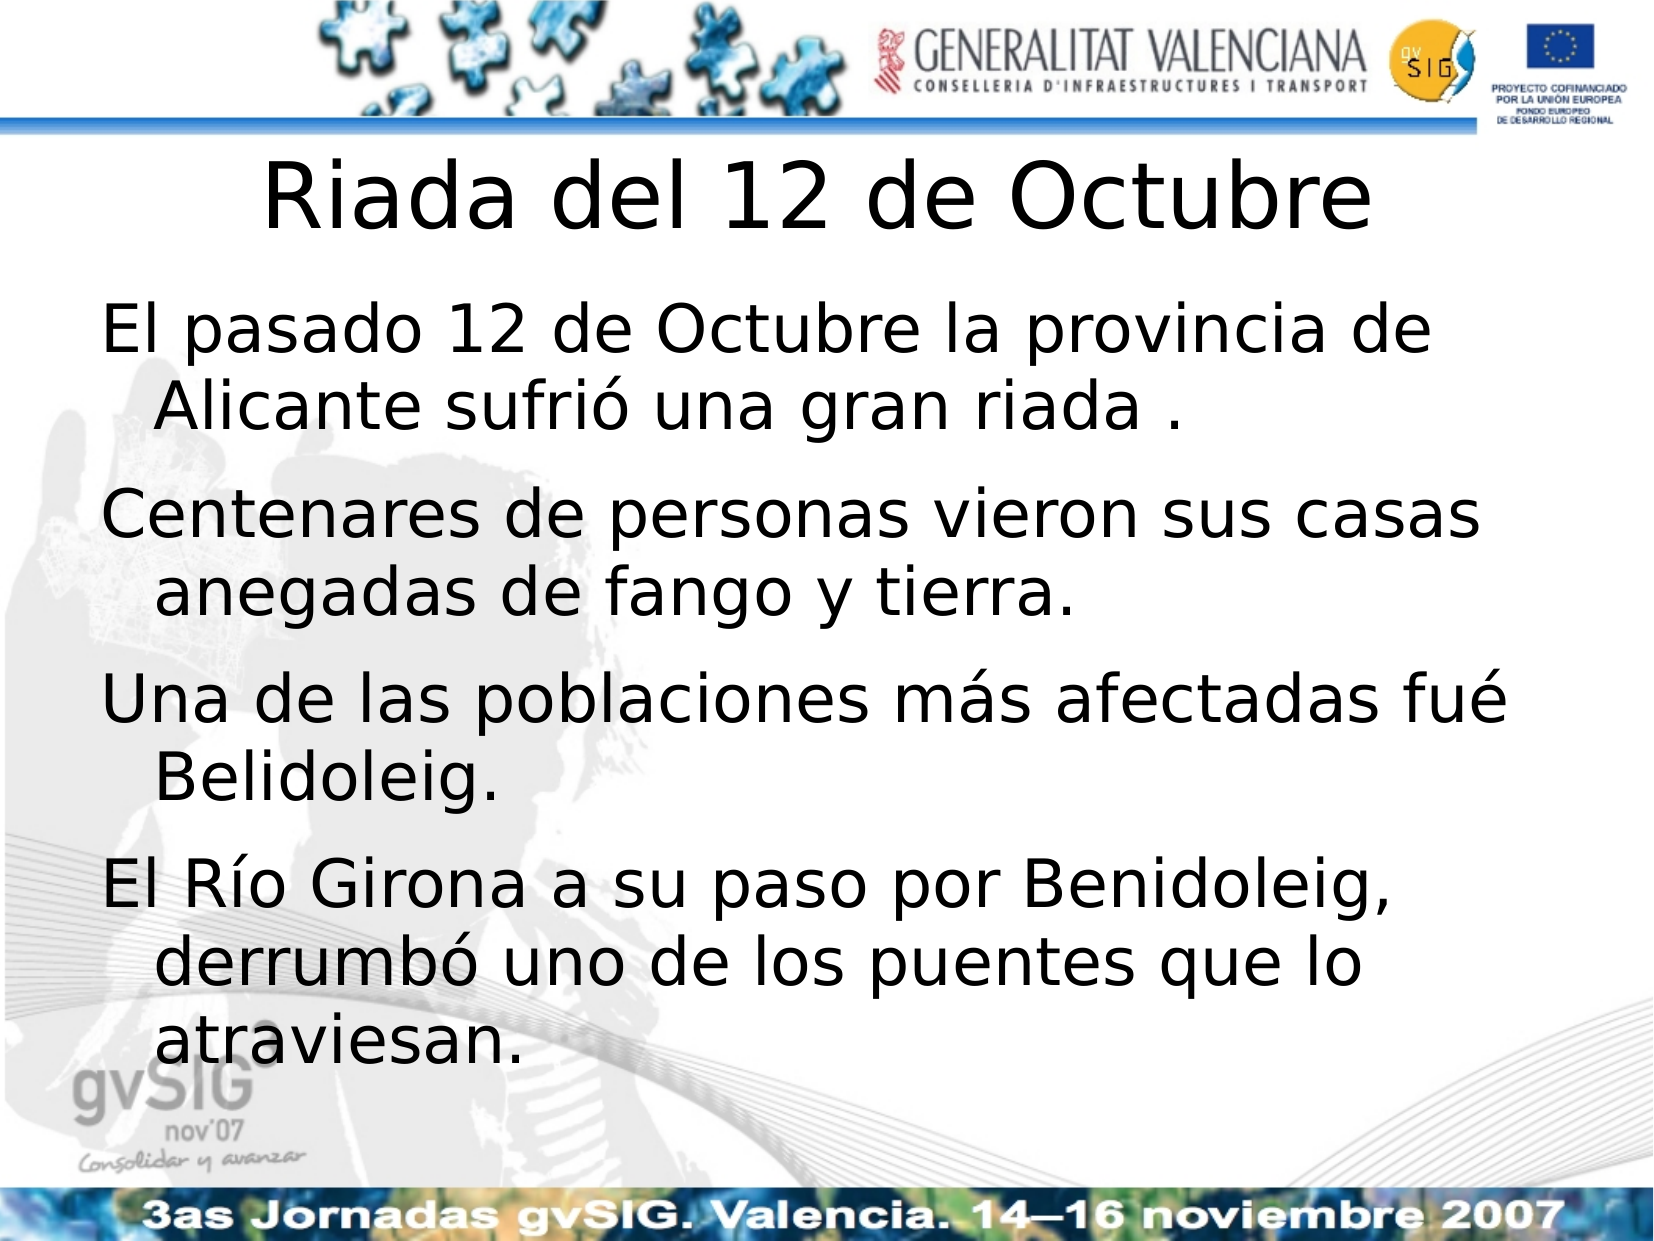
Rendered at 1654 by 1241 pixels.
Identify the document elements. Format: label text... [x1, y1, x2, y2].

title Riada del 12 de Octubre [75, 92, 1563, 262]
picture [0, 0, 1654, 1241]
